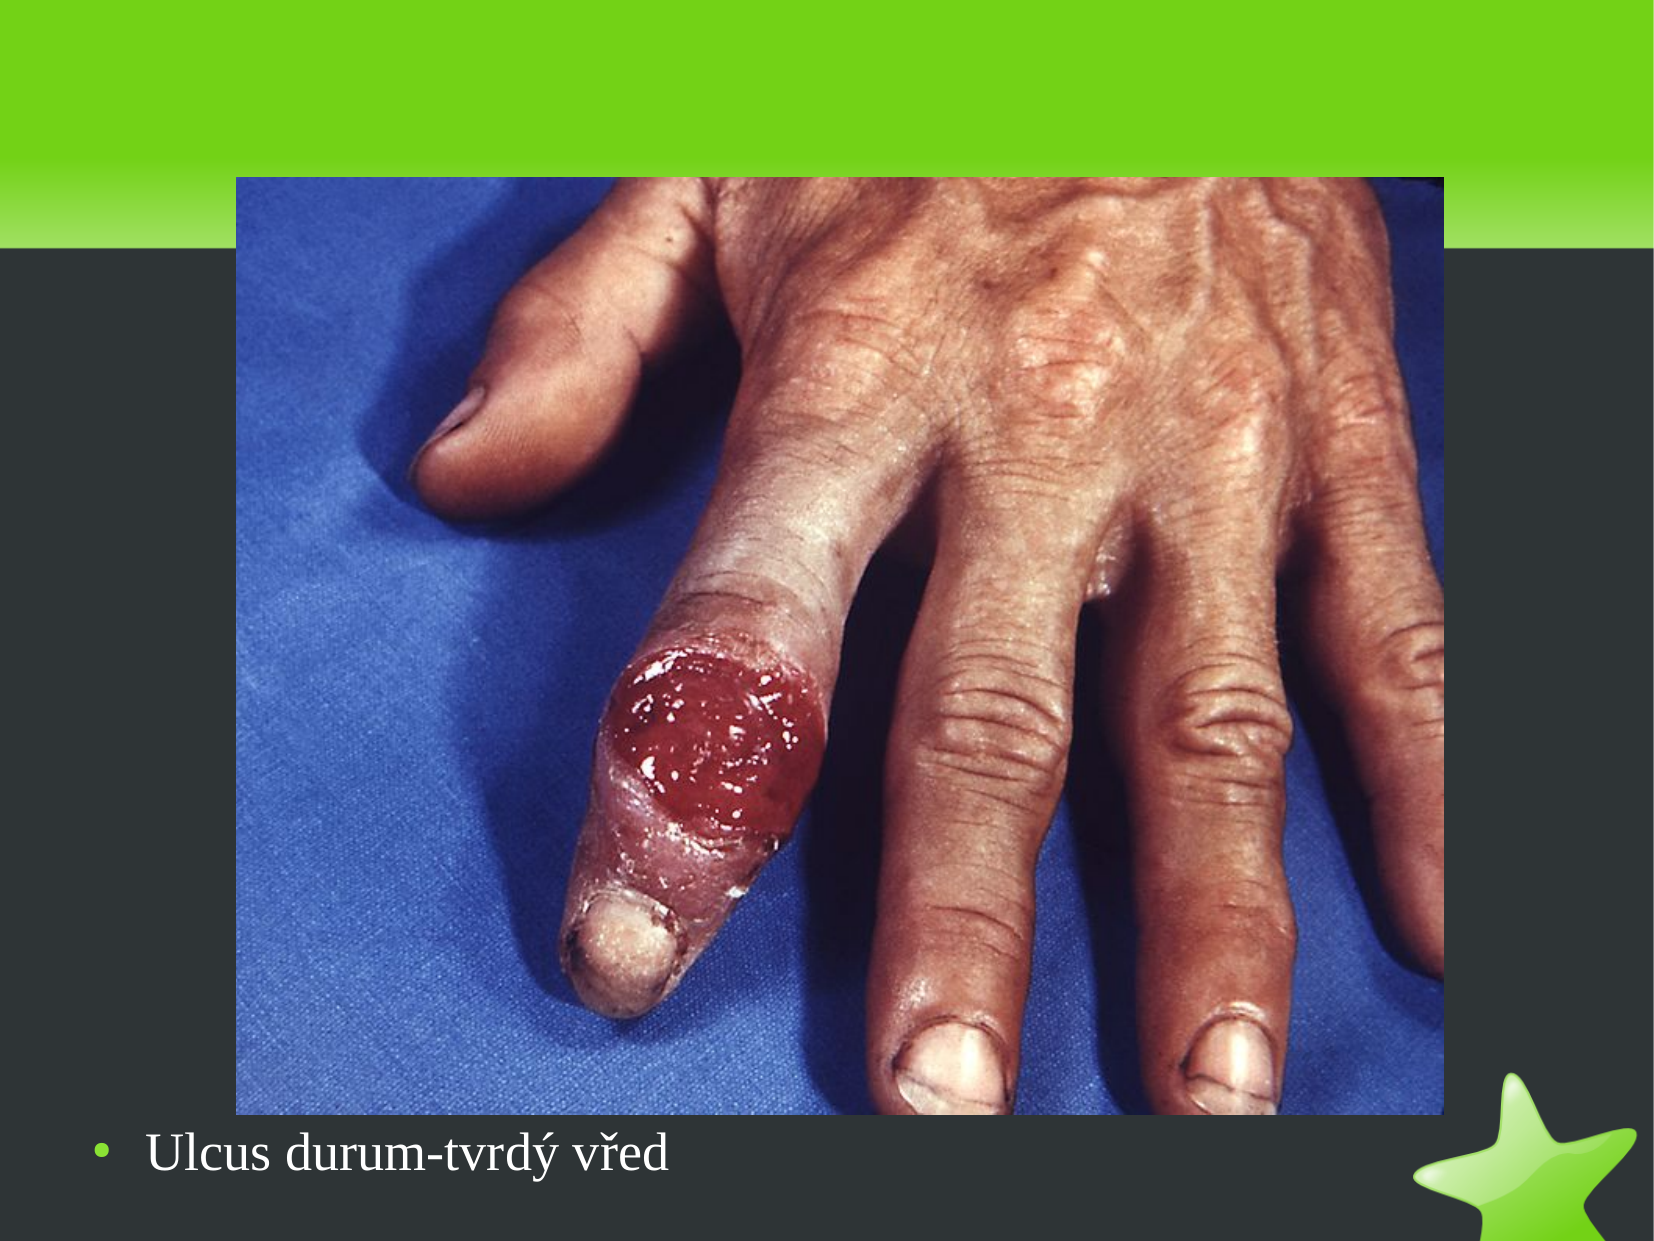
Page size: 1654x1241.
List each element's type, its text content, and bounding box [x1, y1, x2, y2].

text_box Ulcus durum-tvrdý vřed [56, 1122, 680, 1241]
picture [0, 0, 1654, 1241]
